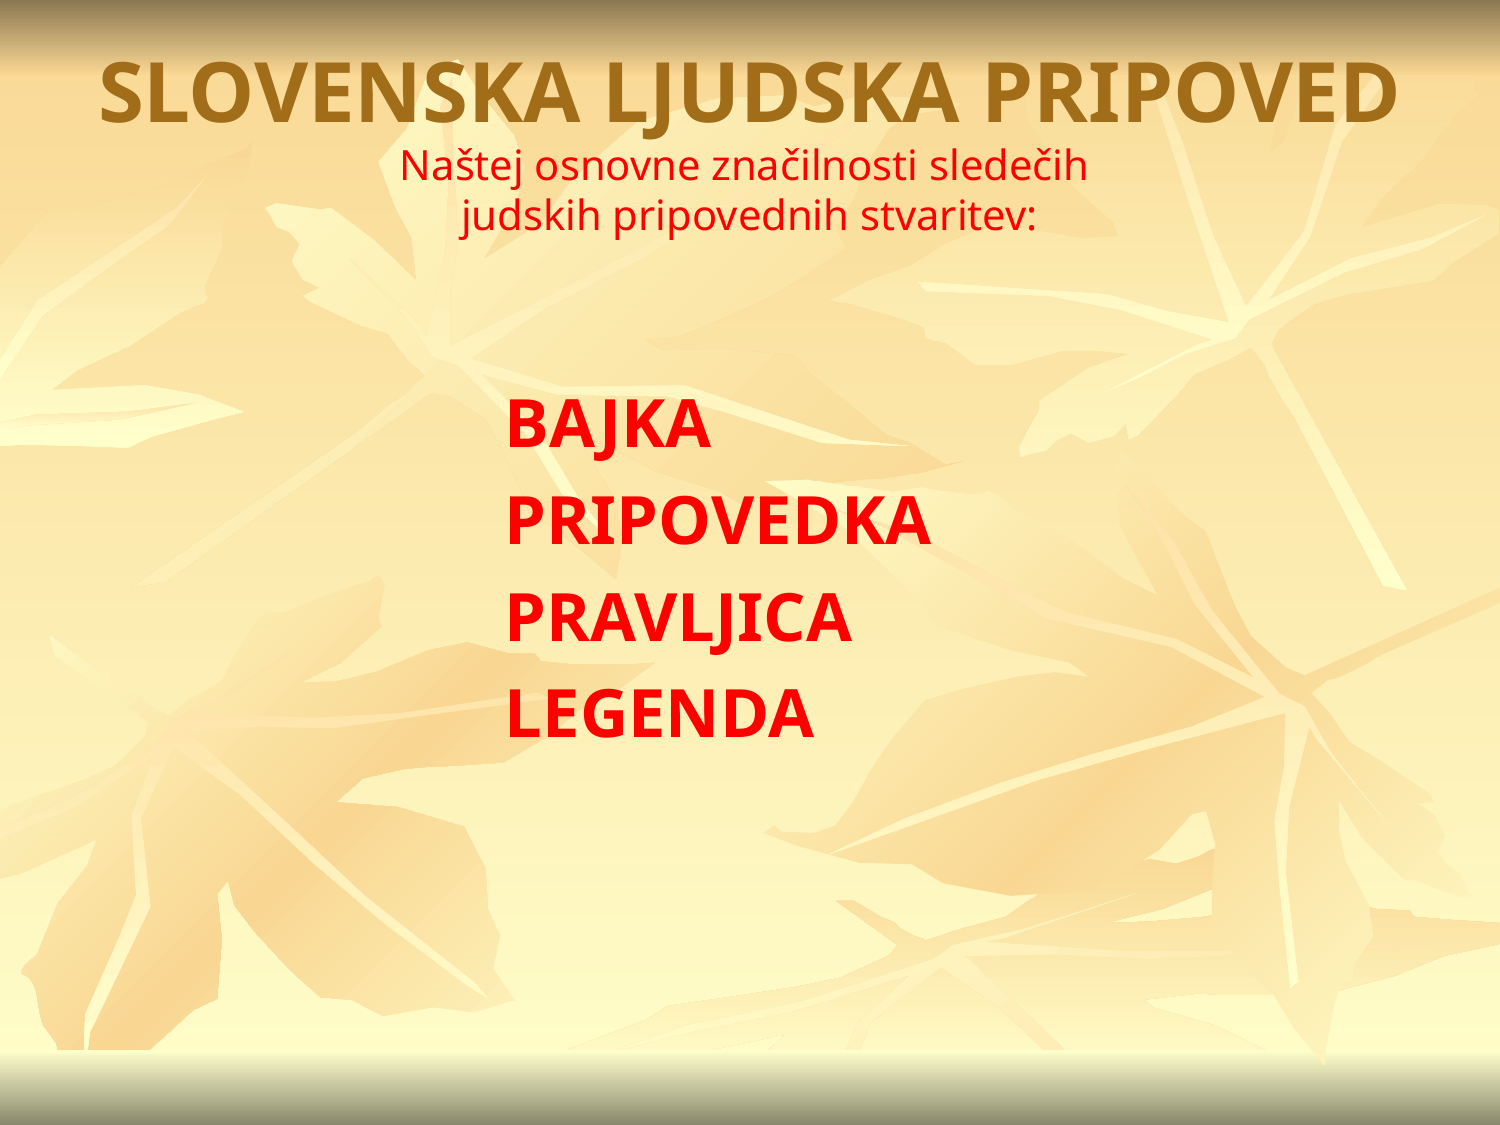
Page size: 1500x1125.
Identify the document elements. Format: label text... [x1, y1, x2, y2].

title SLOVENSKA LJUDSKA PRIPOVED Naštej osnovne značilnosti sledečih judskih pripovednih stvaritev: [75, 0, 1425, 297]
list BAJKA PRIPOVEDKA PRAVLJICA LEGENDA [490, 373, 1140, 1027]
